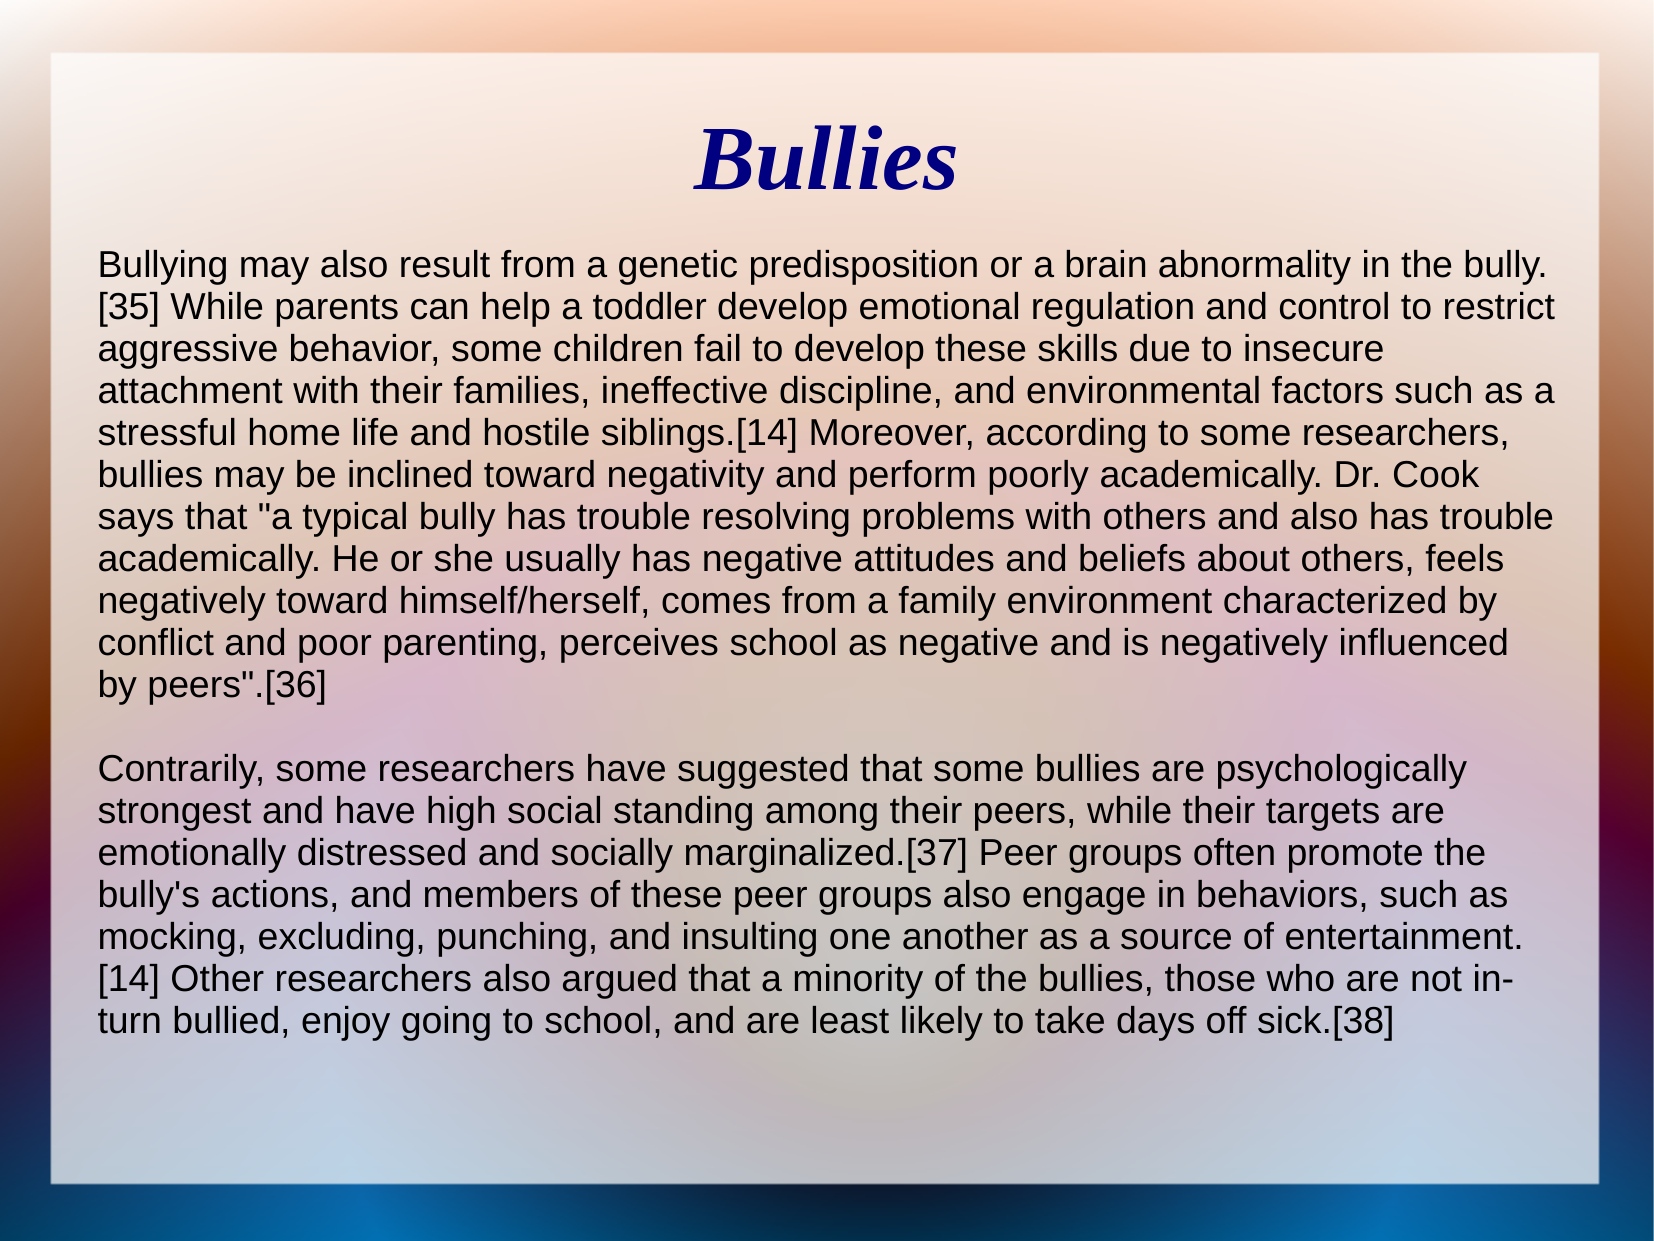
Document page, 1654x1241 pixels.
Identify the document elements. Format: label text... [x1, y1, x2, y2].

title Bullies [82, 55, 1571, 236]
text_box Bullying may also result from a genetic predisposition or a brain abnormality in the bully.[35] While parents can help a toddler develop emotional regulation and control to restrict aggressive behavior, some children fail to develop these skills due to insecure attachment with their families, ineffective discipline, and environmental factors such as a stressful home life and hostile siblings.[14] Moreover, according to some researchers, bullies may be inclined toward negativity and perform poorly academically. Dr. Cook says that "a typical bully has trouble resolving problems with others and also has trouble academically. He or she usually has negative attitudes and beliefs about others, feels negatively toward himself/herself, comes from a family environment characterized by conflict and poor parenting, perceives school as negative and is negatively influenced by peers".[36] Contrarily, some researchers have suggested that some bullies are psychologically strongest and have high social standing among their peers, while their targets are emotionally distressed and socially marginalized.[37] Peer groups often promote the bully's actions, and members of these peer groups also engage in behaviors, such as mocking, excluding, punching, and insulting one another as a source of entertainment.[14] Other researchers also argued that a minority of the bullies, those who are not in-turn bullied, enjoy going to school, and are least likely to take days off sick.[38] [82, 236, 1571, 1050]
picture [0, 0, 1654, 1241]
